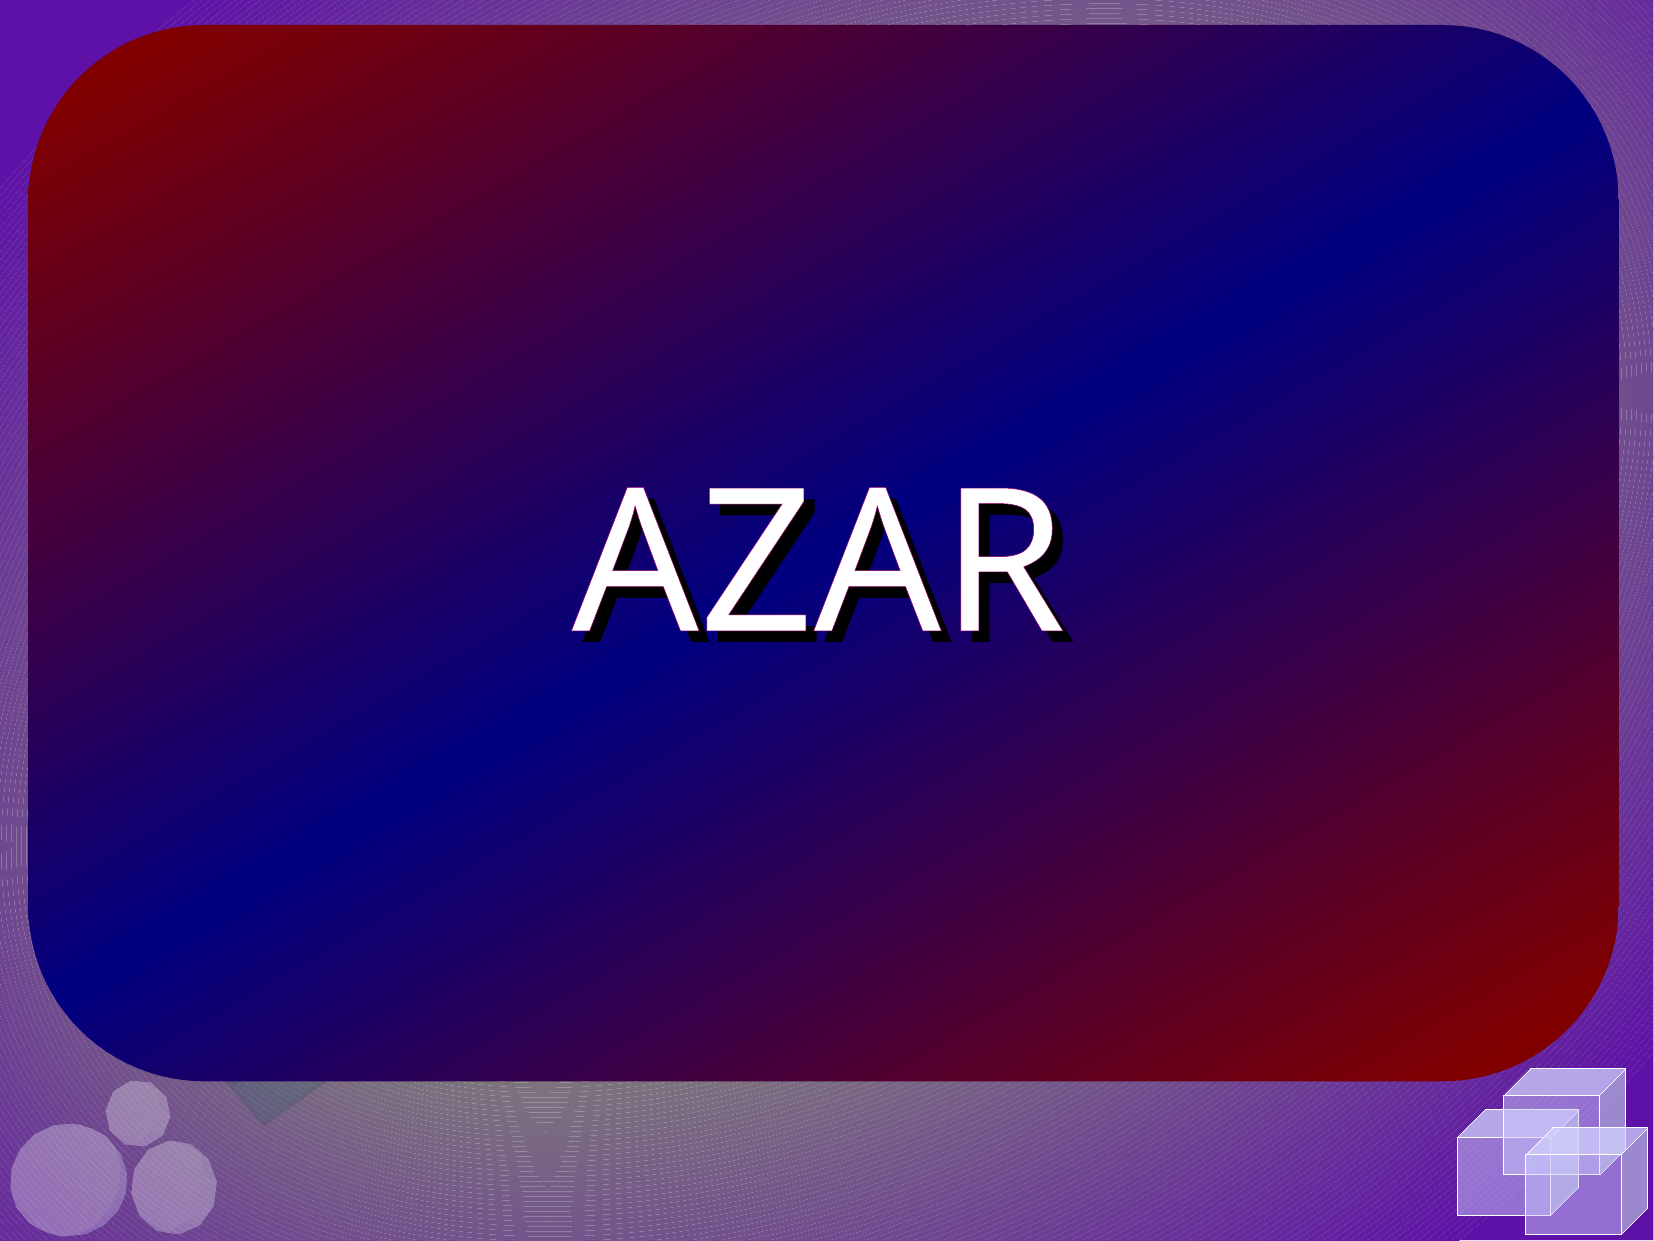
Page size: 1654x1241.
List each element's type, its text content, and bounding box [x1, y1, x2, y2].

text_box [28, 24, 1619, 1082]
text_box AZAR [168, 409, 1469, 707]
